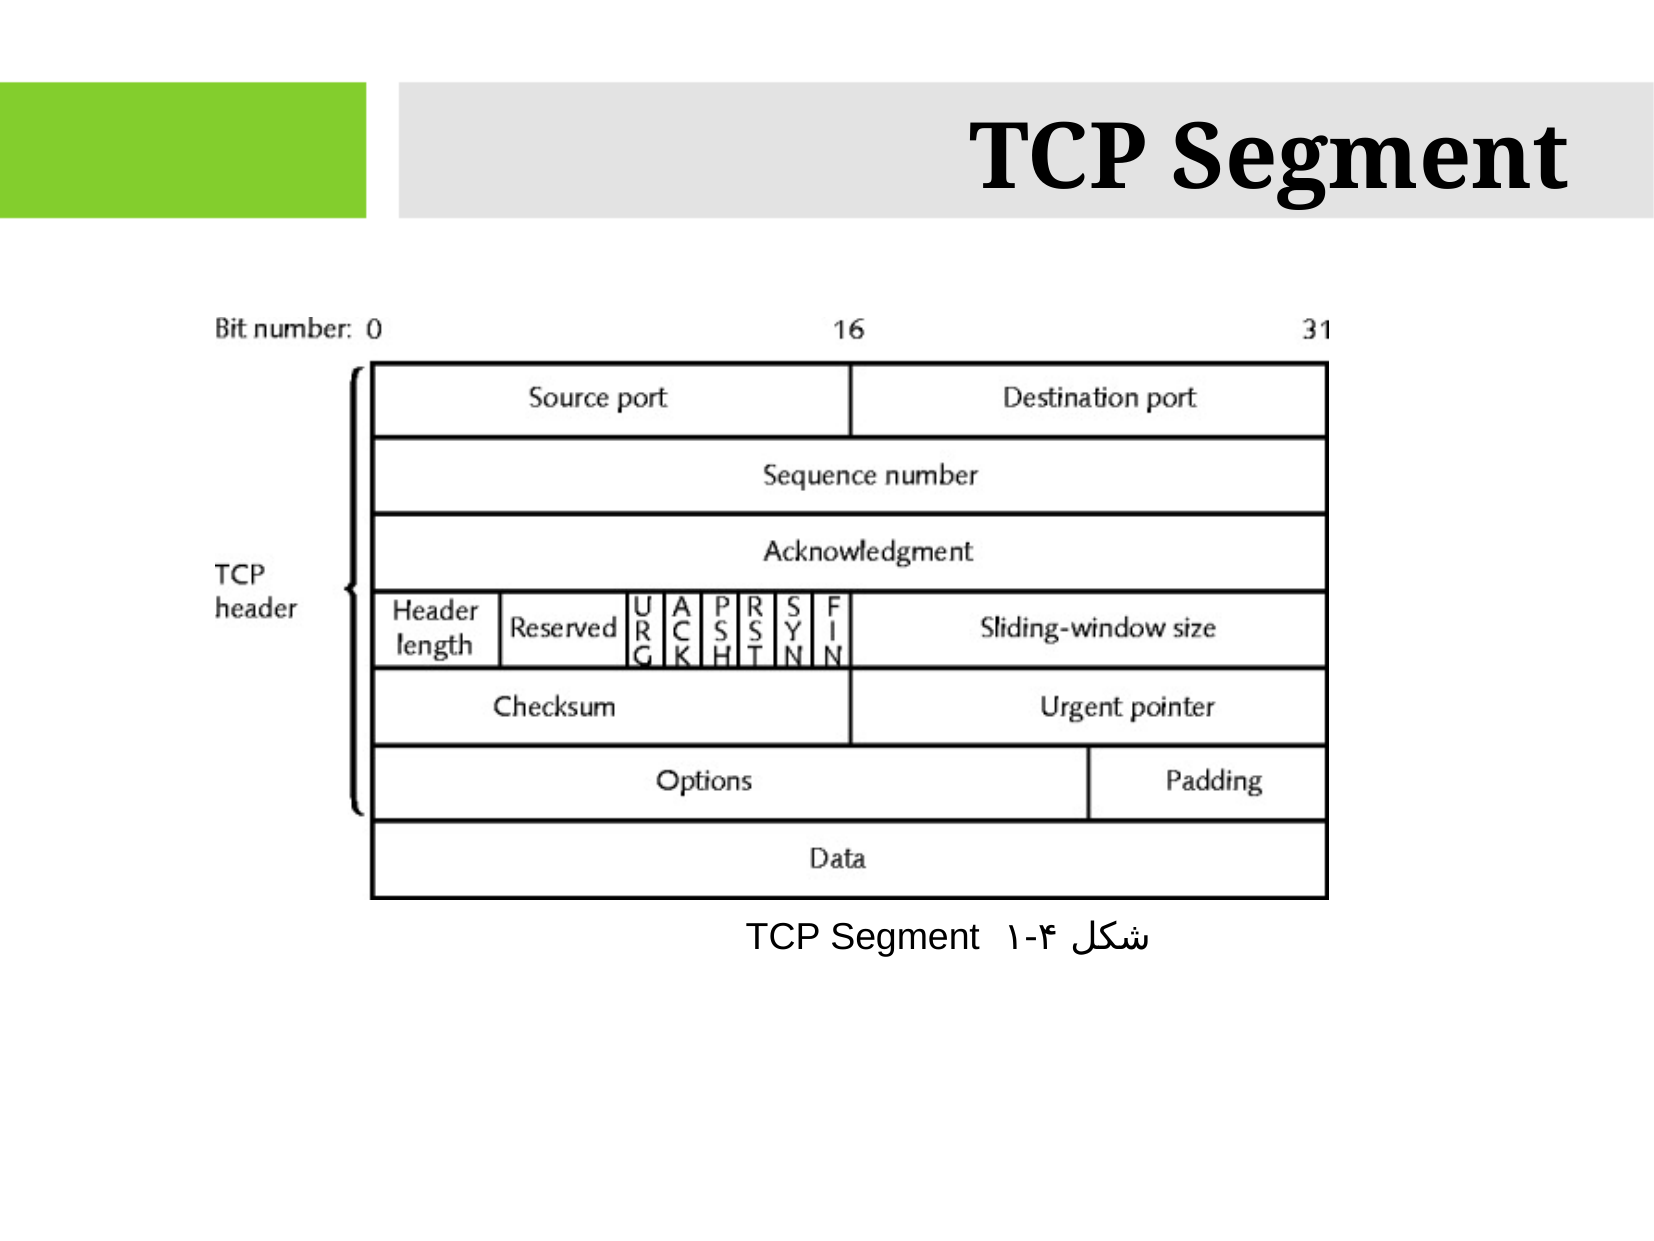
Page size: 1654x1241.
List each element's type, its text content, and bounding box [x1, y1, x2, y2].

picture [0, 0, 1654, 1241]
text_box شکل ۴-۱ TCP Segment [240, 904, 1166, 965]
title TCP Segment [82, 49, 1571, 257]
